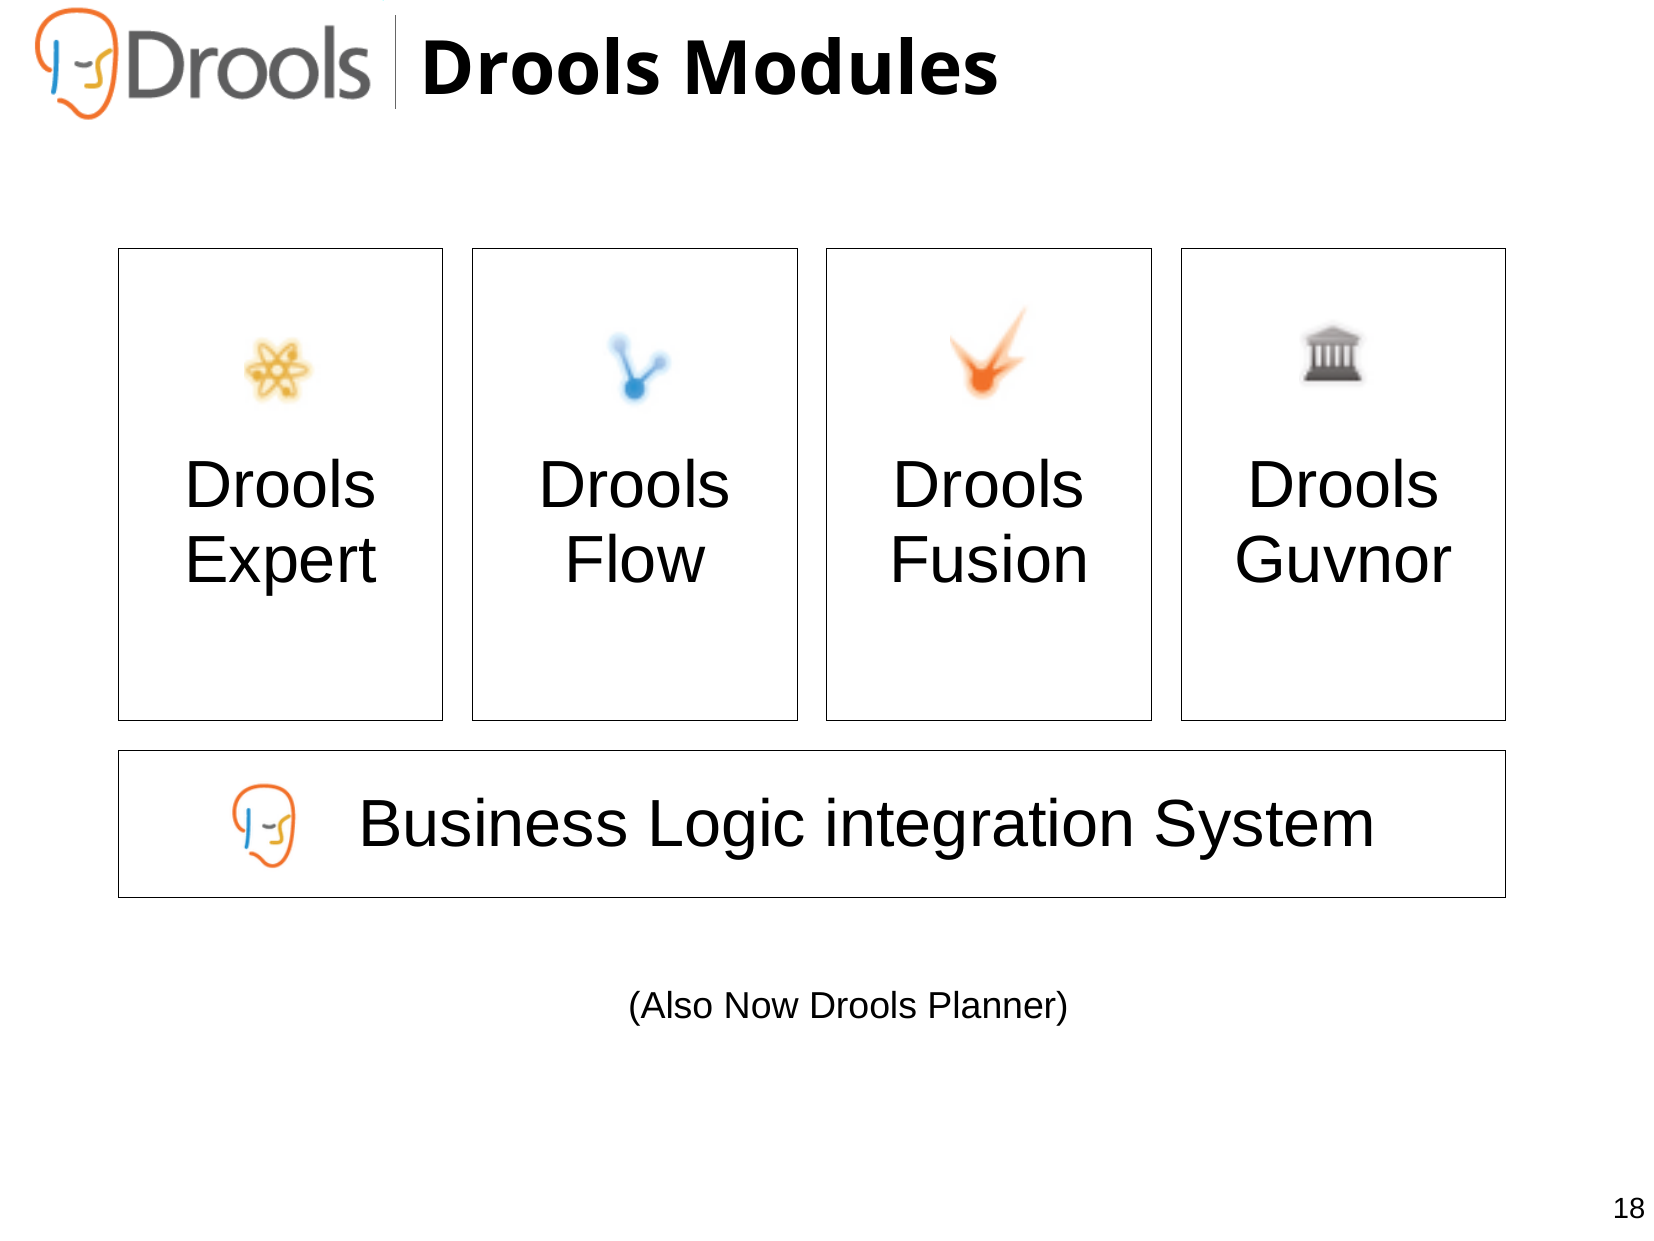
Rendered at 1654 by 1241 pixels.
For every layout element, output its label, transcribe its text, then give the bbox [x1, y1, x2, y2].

title Drools Modules [419, 12, 1630, 118]
text_box Drools Guvnor [1181, 248, 1506, 721]
text_box Business Logic integration System [118, 750, 1506, 898]
text_box Drools Flow [472, 248, 798, 721]
picture [224, 773, 302, 876]
text_box (Also Now Drools Planner) [613, 977, 1084, 1034]
text_box Drools Fusion [826, 248, 1152, 721]
picture [29, 0, 384, 126]
text_box Drools Expert [118, 248, 443, 721]
